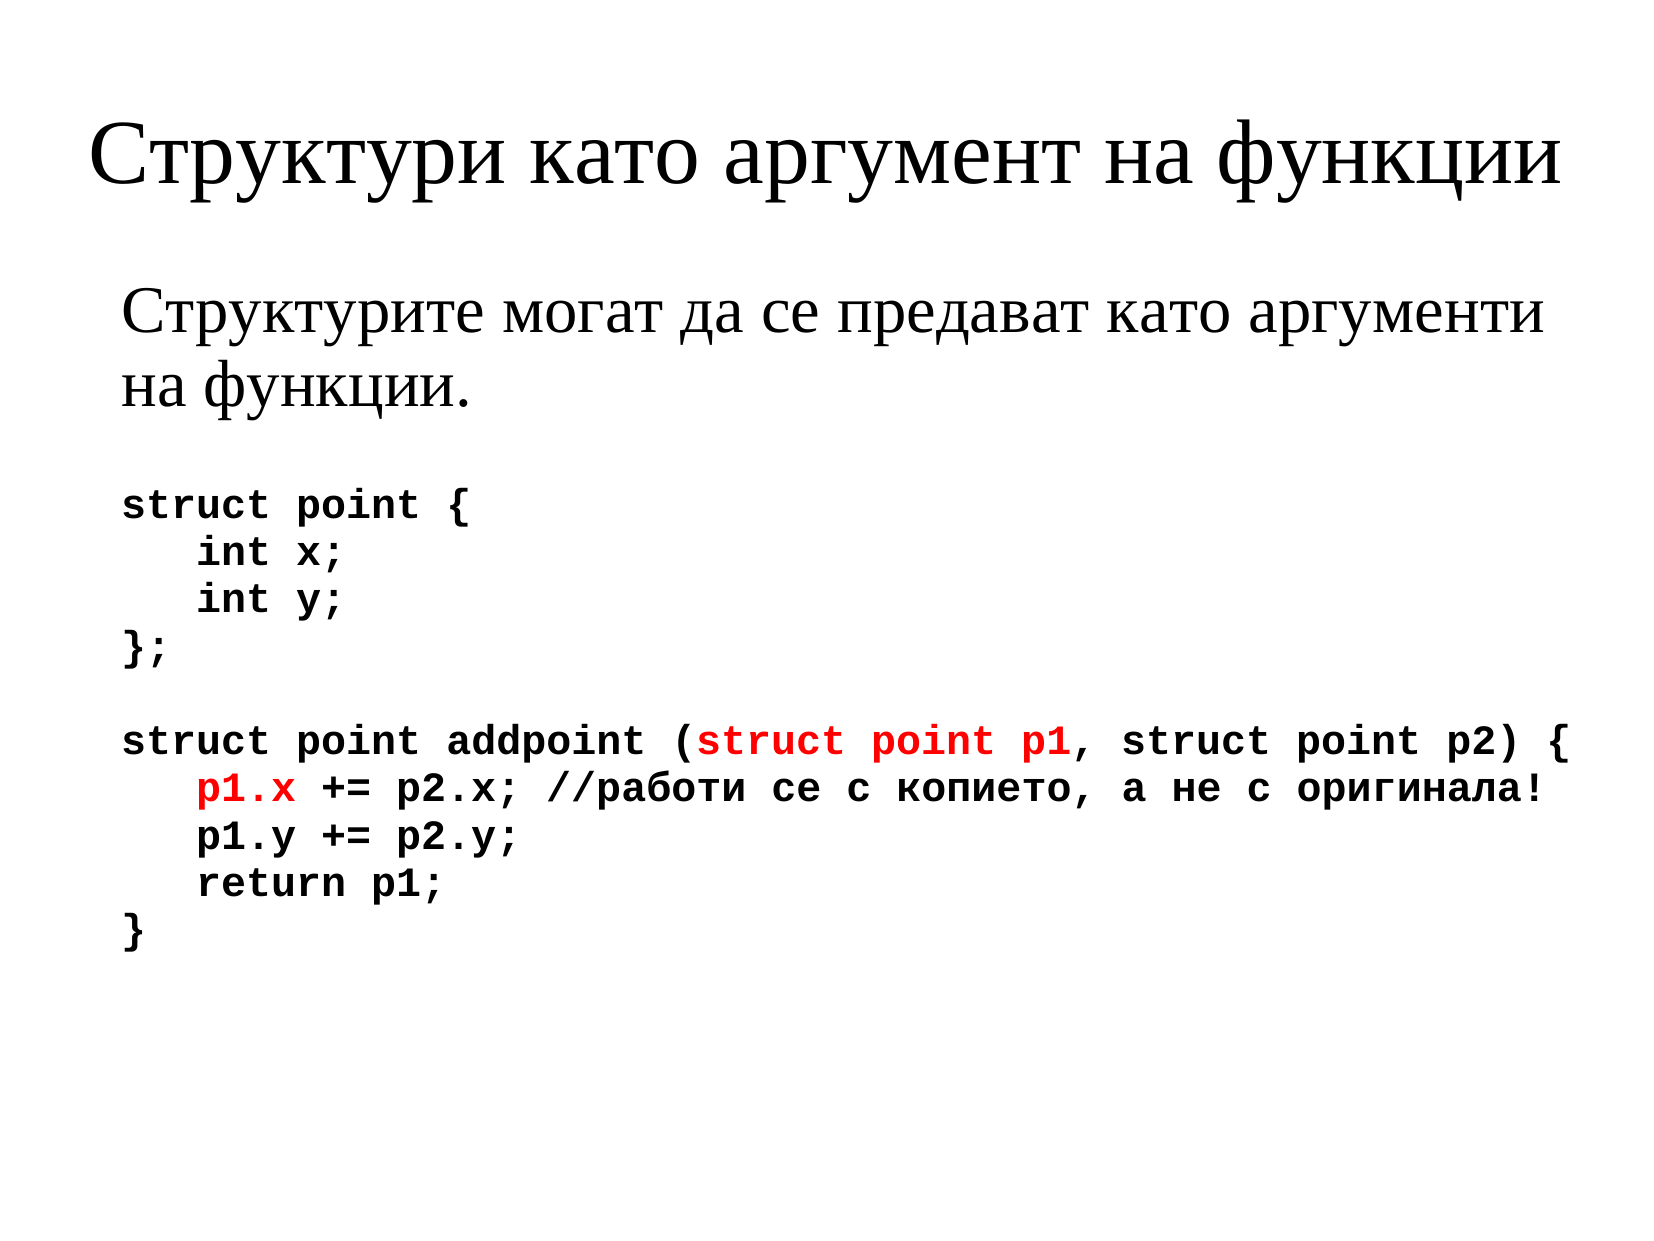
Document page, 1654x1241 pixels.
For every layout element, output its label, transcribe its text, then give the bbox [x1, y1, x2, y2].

text_box struct point { int x; int y; }; struct point addpoint (struct point p1, struct point p2) { p1.x += p2.x; //работи се с копието, а не с оригинала! p1.y += p2.y; return p1; } [106, 476, 1622, 969]
subtitle Структурите могат да се предават като аргументи на функции. [121, 272, 1561, 422]
title Структури като аргумент на функции [82, 49, 1571, 257]
